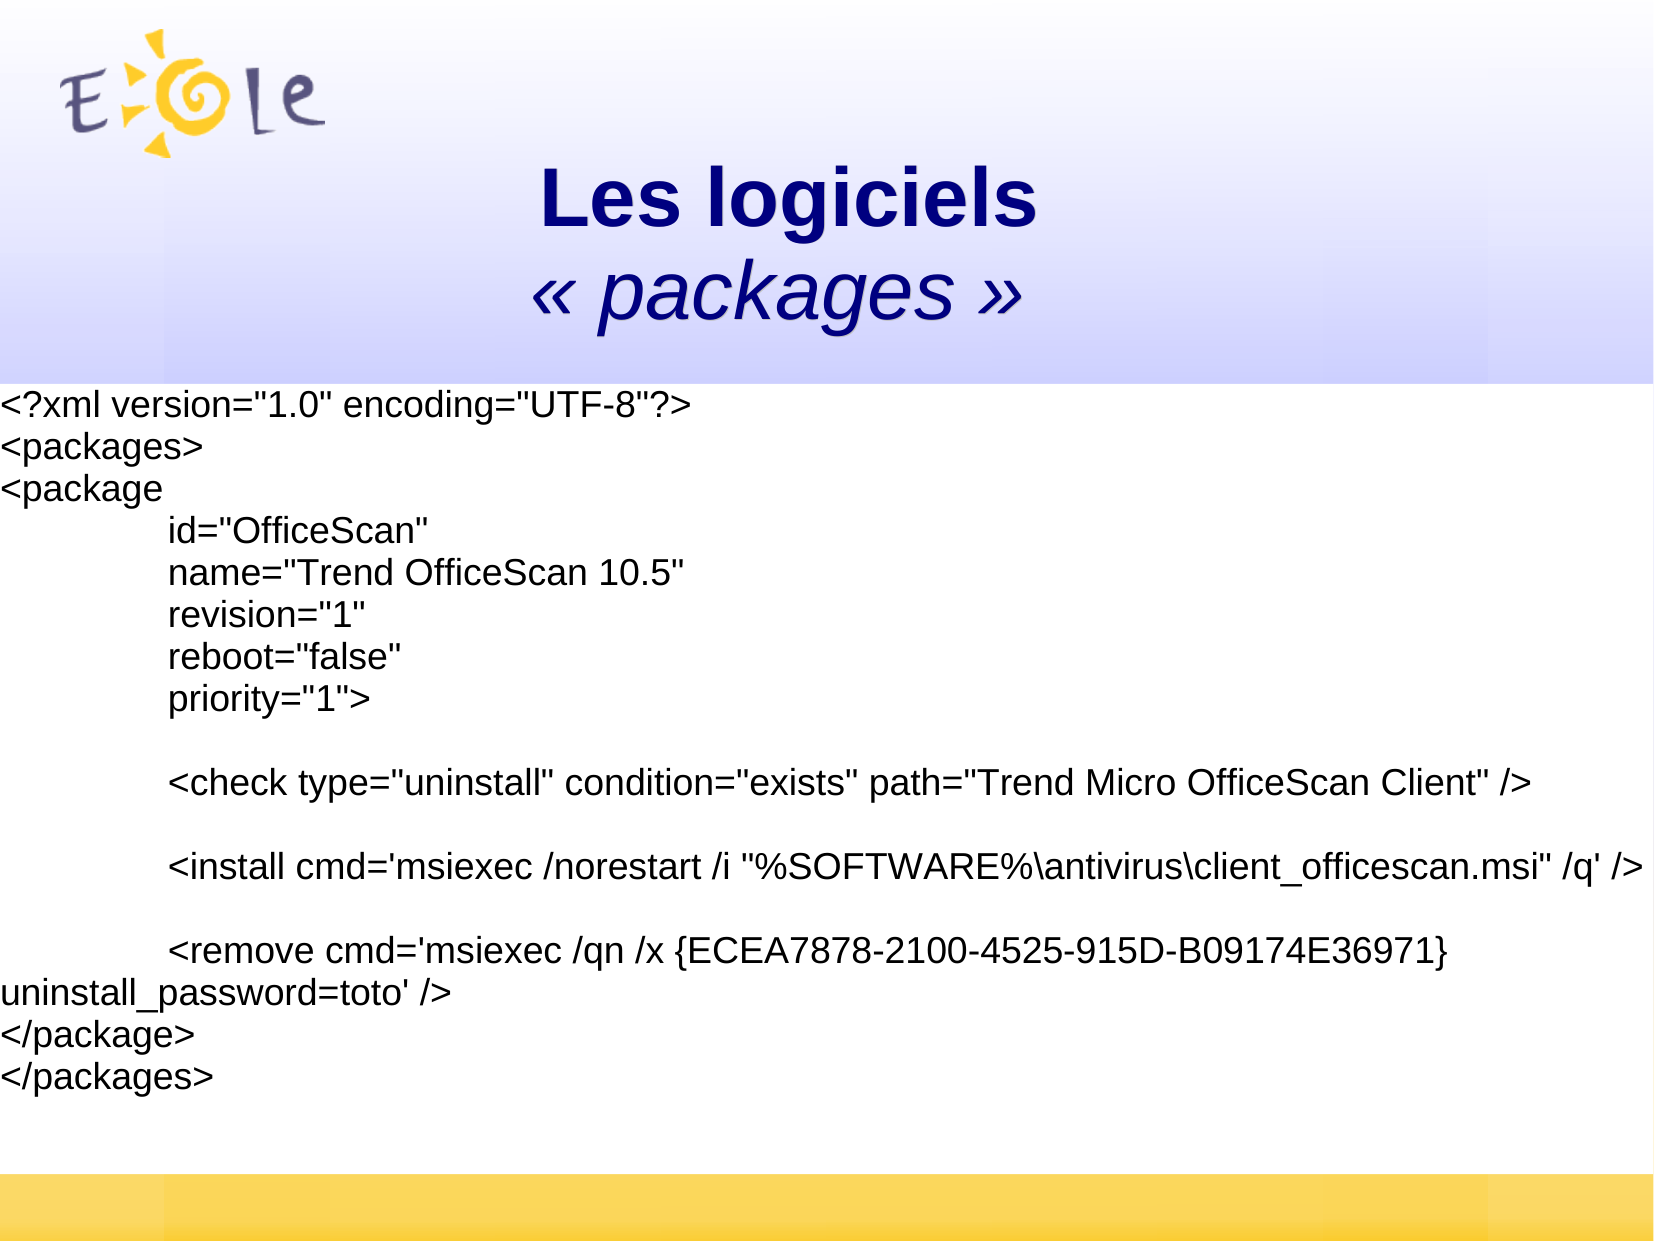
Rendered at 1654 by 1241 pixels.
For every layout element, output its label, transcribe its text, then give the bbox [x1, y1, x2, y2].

list <?xml version="1.0" encoding="UTF-8"?> <packages> <package id="OfficeScan" name="Trend OfficeScan 10.5" revision="1" reboot="false" priority="1"> <check type="uninstall" condition="exists" path="Trend Micro OfficeScan Client" /> <install cmd='msiexec /norestart /i "%SOFTWARE%\antivirus\client_officescan.msi" /q' /> <remove cmd='msiexec /qn /x {ECEA7878-2100-4525-915D-B09174E36971} uninstall_password=toto' /> </package> </packages> [0, 383, 1654, 1175]
picture [0, 0, 1654, 383]
picture [0, 1175, 1654, 1241]
text_box Les logiciels « packages » [515, 143, 1064, 373]
